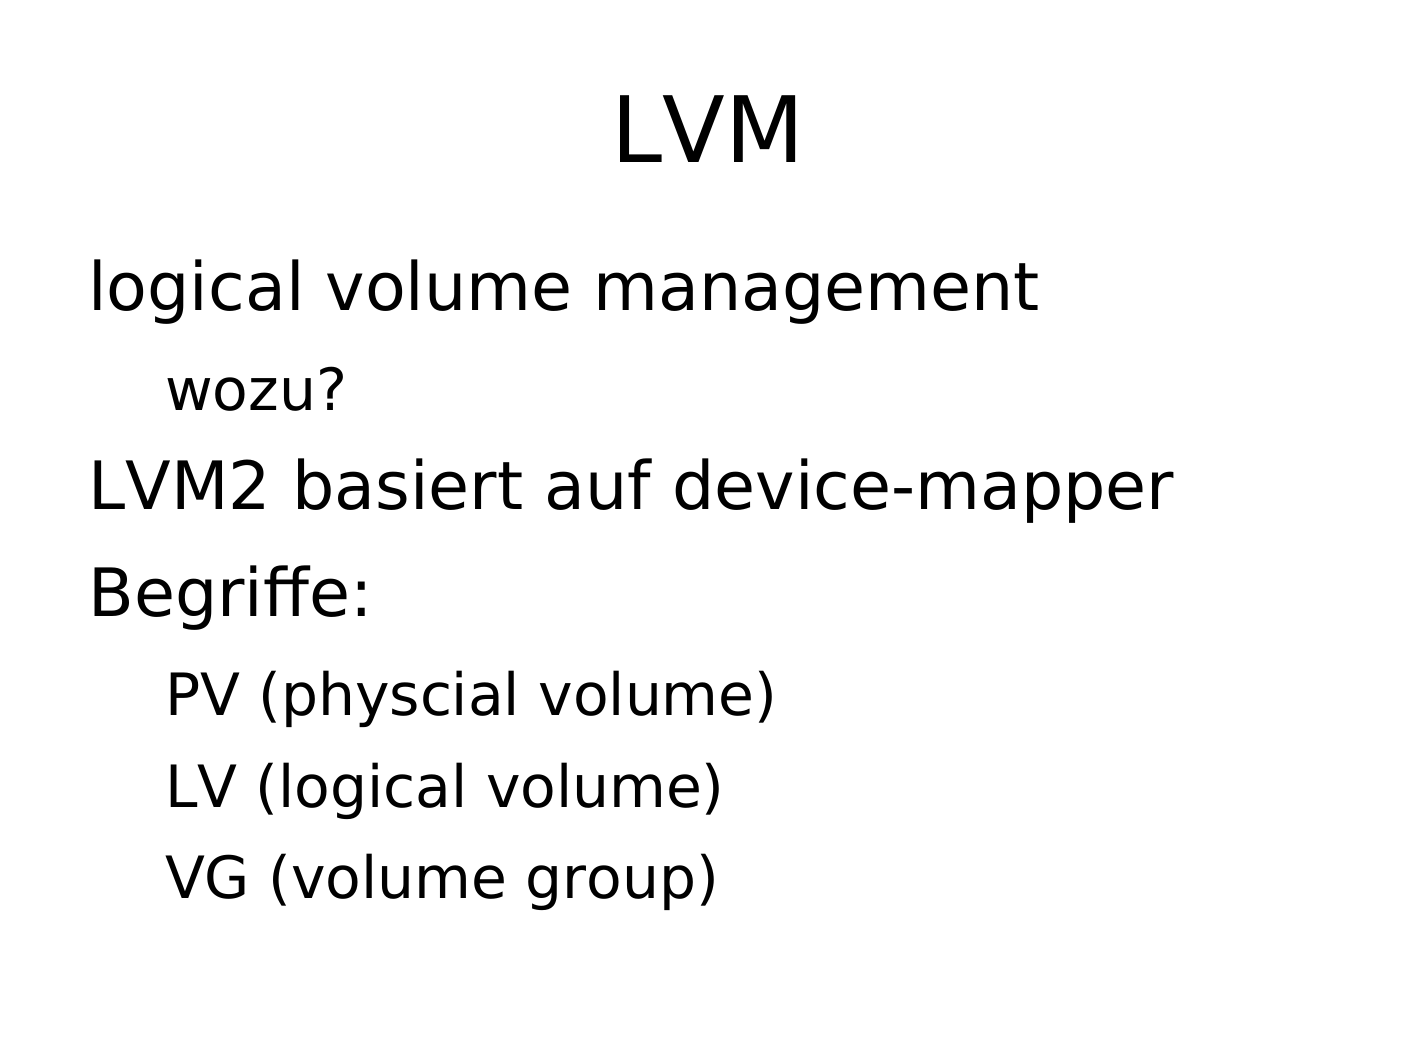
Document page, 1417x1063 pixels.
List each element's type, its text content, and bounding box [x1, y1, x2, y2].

list logical volume management wozu? LVM2 basiert auf device-mapper Begriffe: PV (physcial volume) LV (logical volume) VG (volume group) [70, 248, 1346, 936]
title LVM [70, 49, 1346, 213]
